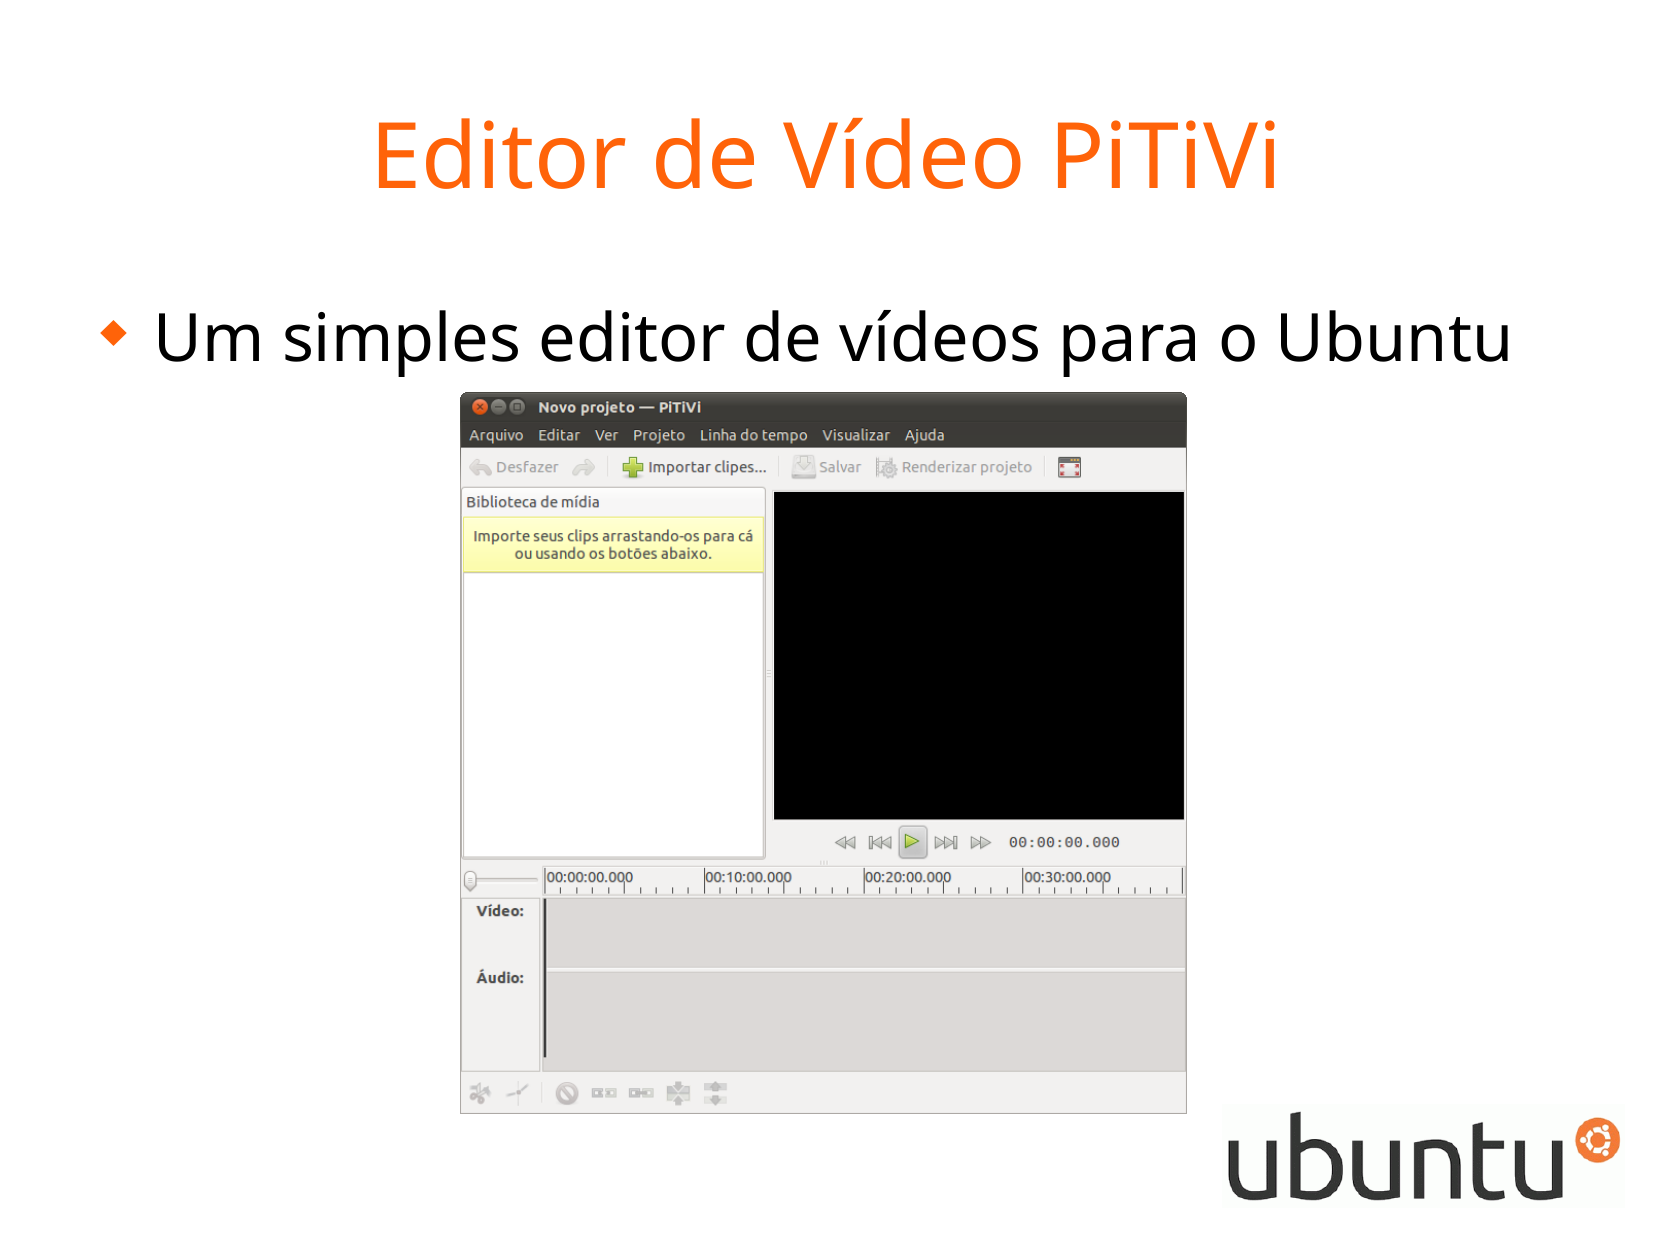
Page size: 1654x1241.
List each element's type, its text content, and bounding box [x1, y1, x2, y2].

list Um simples editor de vídeos para o Ubuntu [82, 290, 1571, 1109]
picture [460, 1109, 1187, 1114]
picture [1222, 1104, 1625, 1208]
title Editor de Vídeo PiTiVi [82, 49, 1571, 257]
